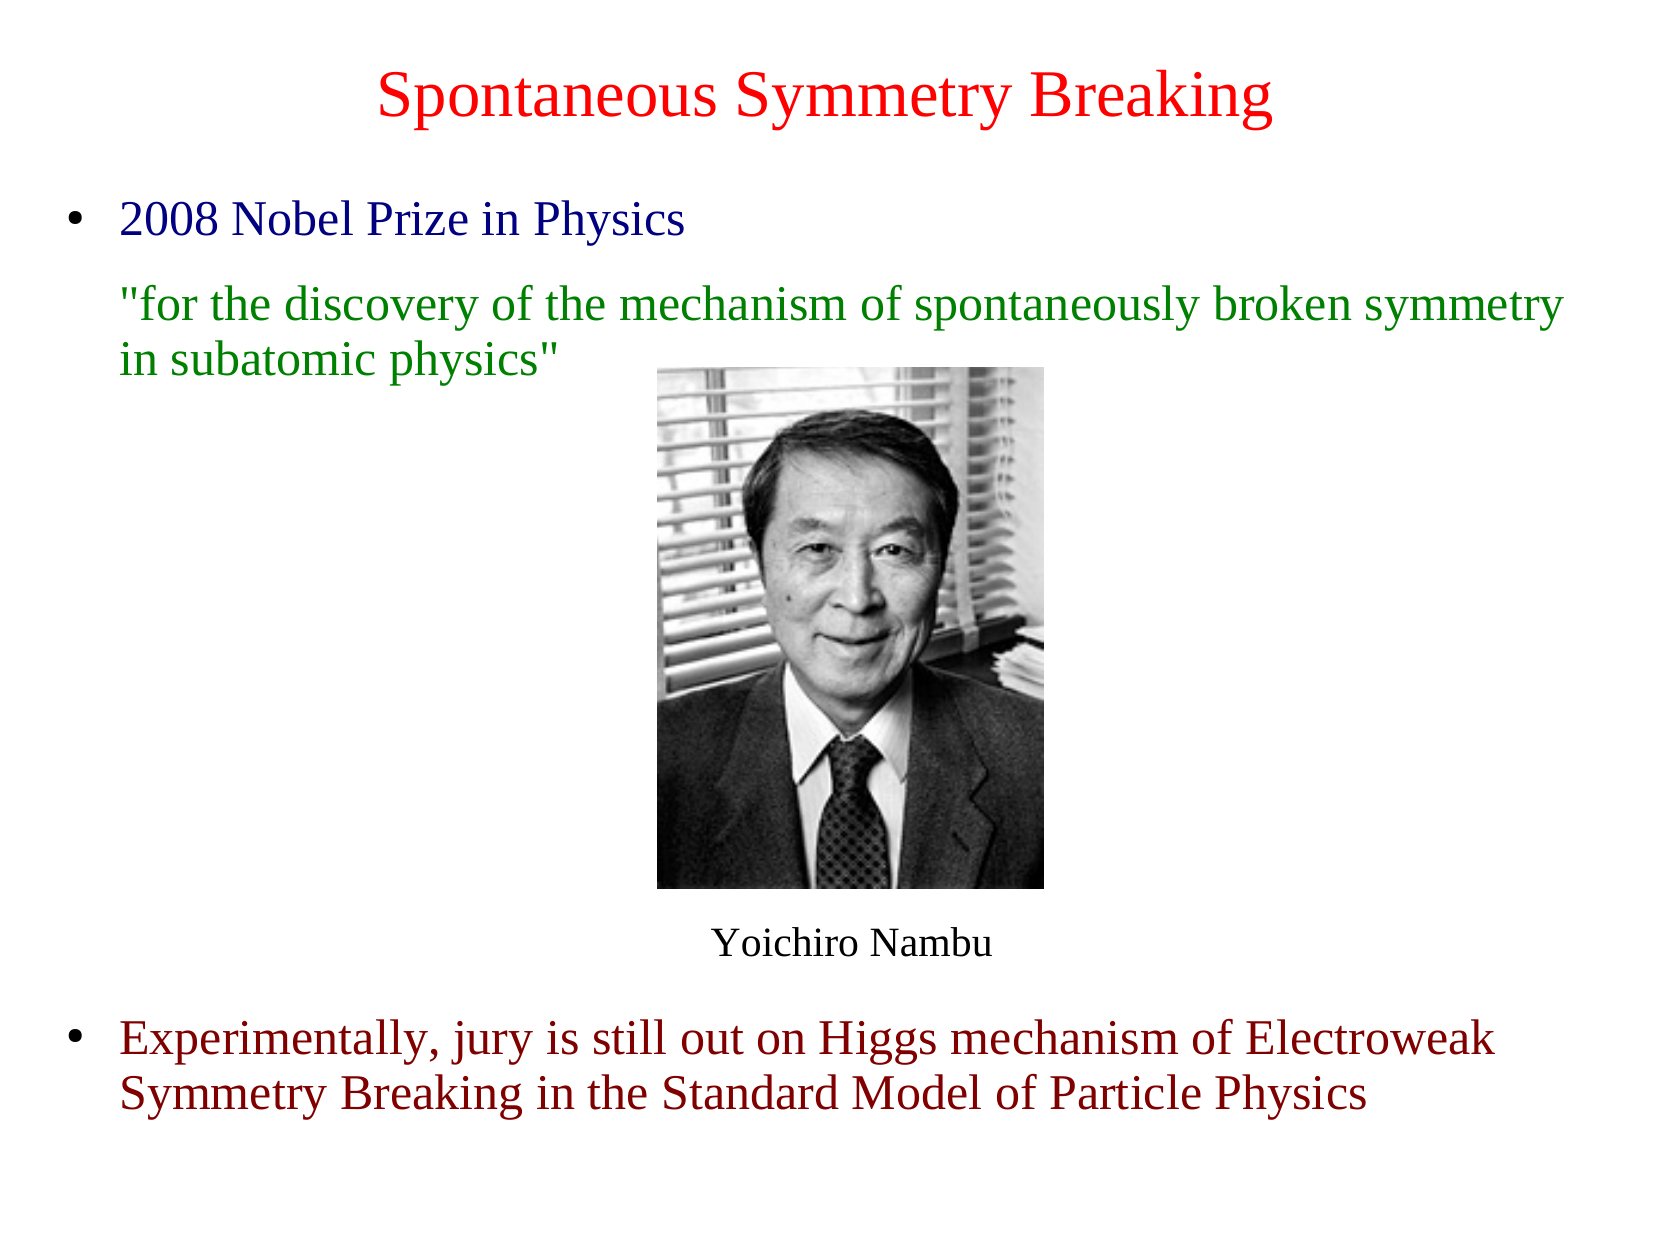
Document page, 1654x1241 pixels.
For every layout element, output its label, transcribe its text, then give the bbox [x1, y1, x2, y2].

title Spontaneous Symmetry Breaking [128, 0, 1541, 190]
picture [657, 367, 1044, 889]
text_box Yoichiro Nambu [710, 918, 1005, 1000]
list 2008 Nobel Prize in Physics "for the discovery of the mechanism of spontaneously broken symmetry in subatomic physics" Experimentally, jury is still out on Higgs mechanism of Electroweak Symmetry Breaking in the Standard Model of Particle Physics [48, 191, 1582, 1121]
